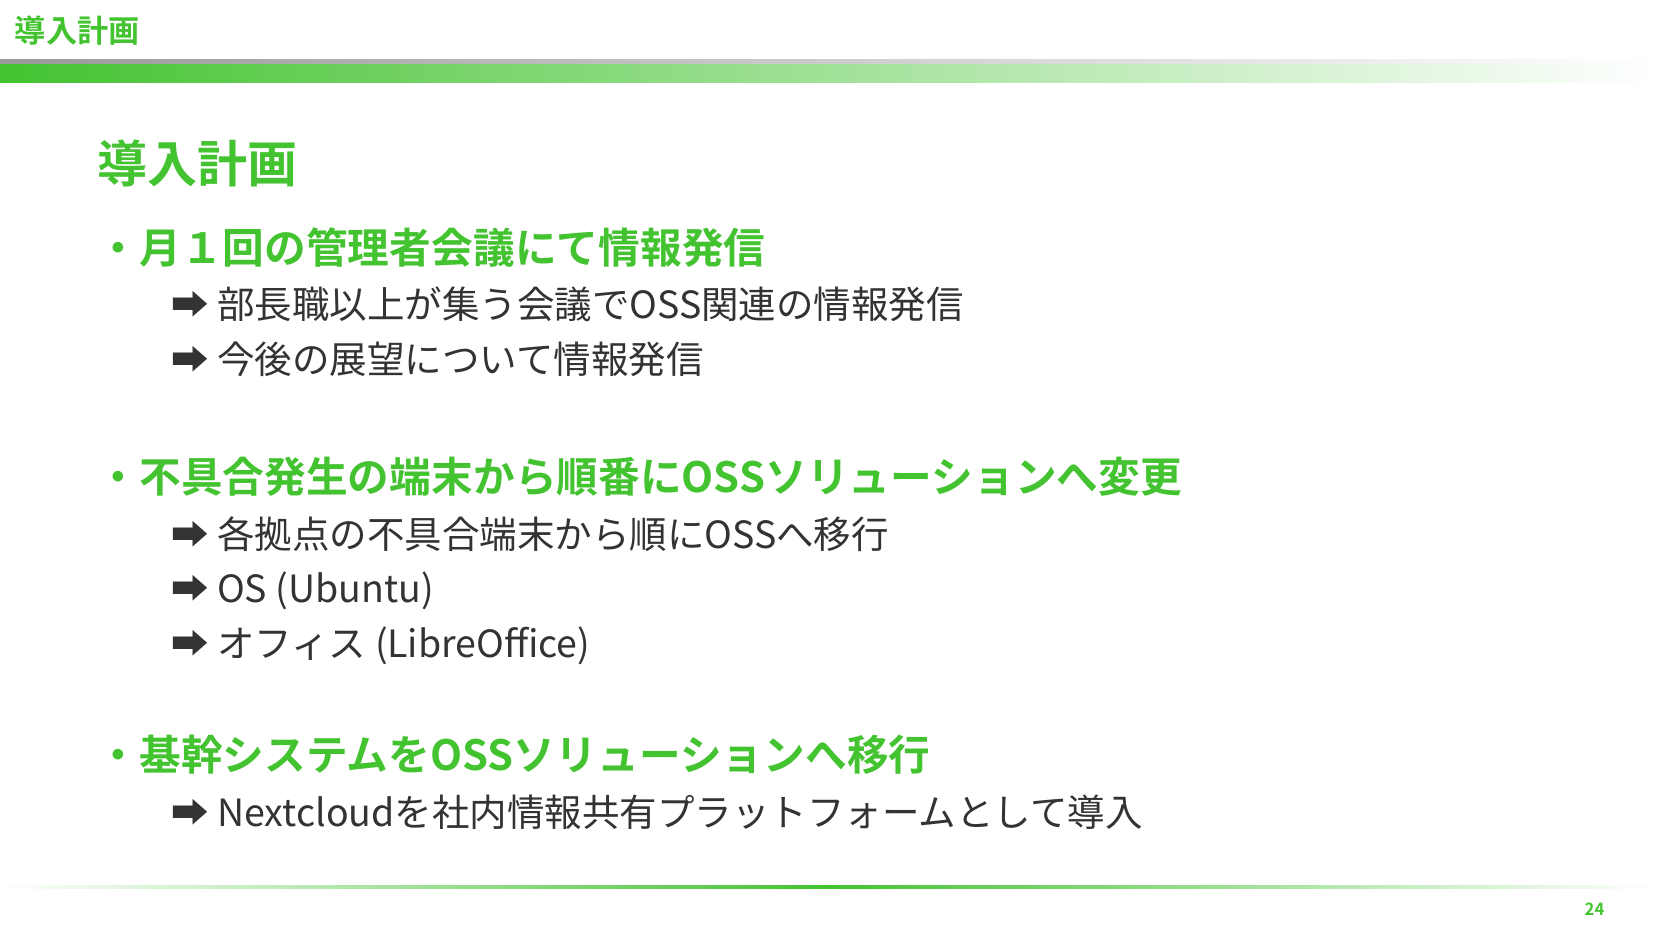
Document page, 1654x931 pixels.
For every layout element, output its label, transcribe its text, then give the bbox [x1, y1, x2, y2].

text_box 導入計画 [0, 0, 1376, 59]
text_box 導入計画 ・月１回の管理者会議にて情報発信 ➡ 部長職以上が集う会議でOSS関連の情報発信 ➡ 今後の展望について情報発信 ・不具合発生の端末から順番にOSSソリューションへ変更 ➡ 各拠点の不具合端末から順にOSSへ移行 ➡ OS (Ubuntu) ➡ オフィス (LibreOffice) ・基幹システムをOSSソリューションへ移行 ➡ Nextcloudを社内情報共有プラットフォームとして導入 [82, 117, 1459, 845]
text_box <番号> [1535, 888, 1654, 928]
text_box [0, 59, 1654, 83]
text_box [0, 885, 1654, 889]
